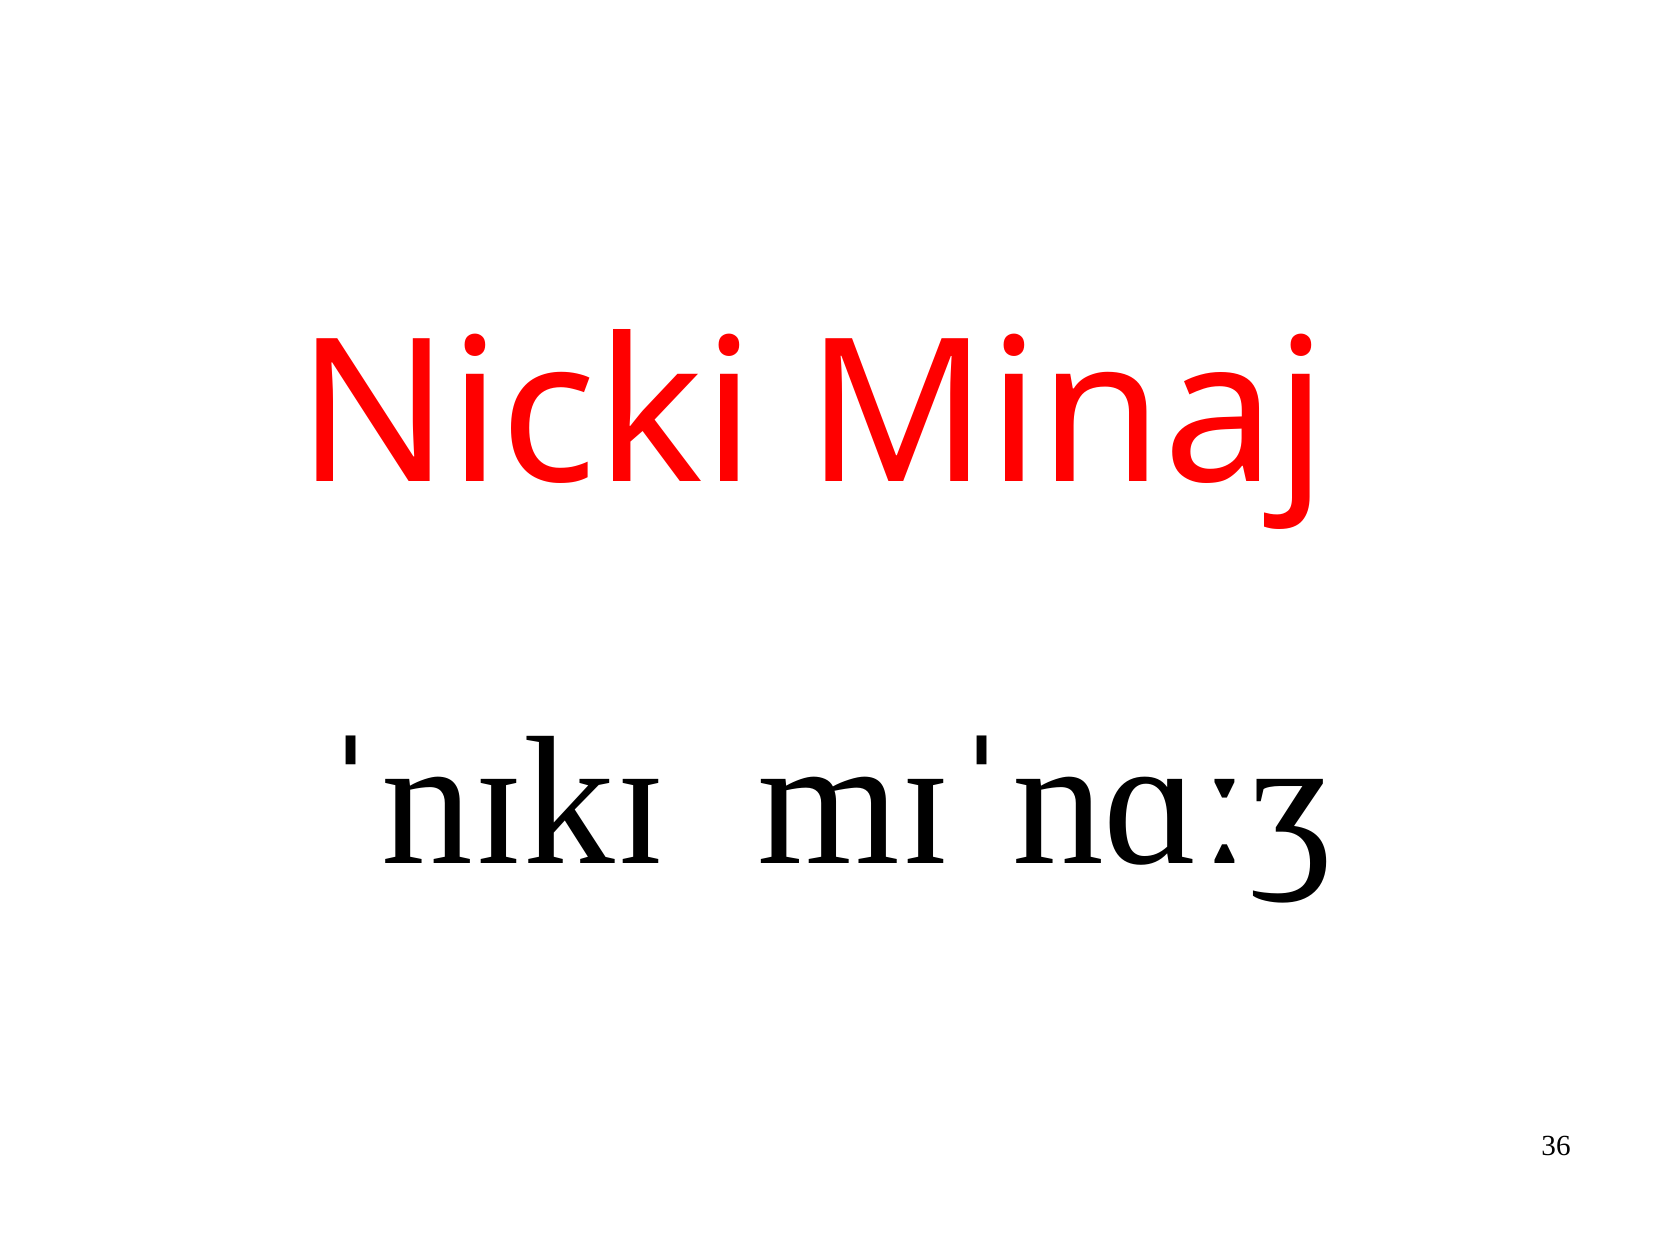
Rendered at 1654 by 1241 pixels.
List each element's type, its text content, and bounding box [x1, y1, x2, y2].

subtitle ˈnɪkɪ mɪˈnɑːʒ [82, 475, 1571, 1109]
text_box Nicki Minaj [82, 259, 1595, 475]
